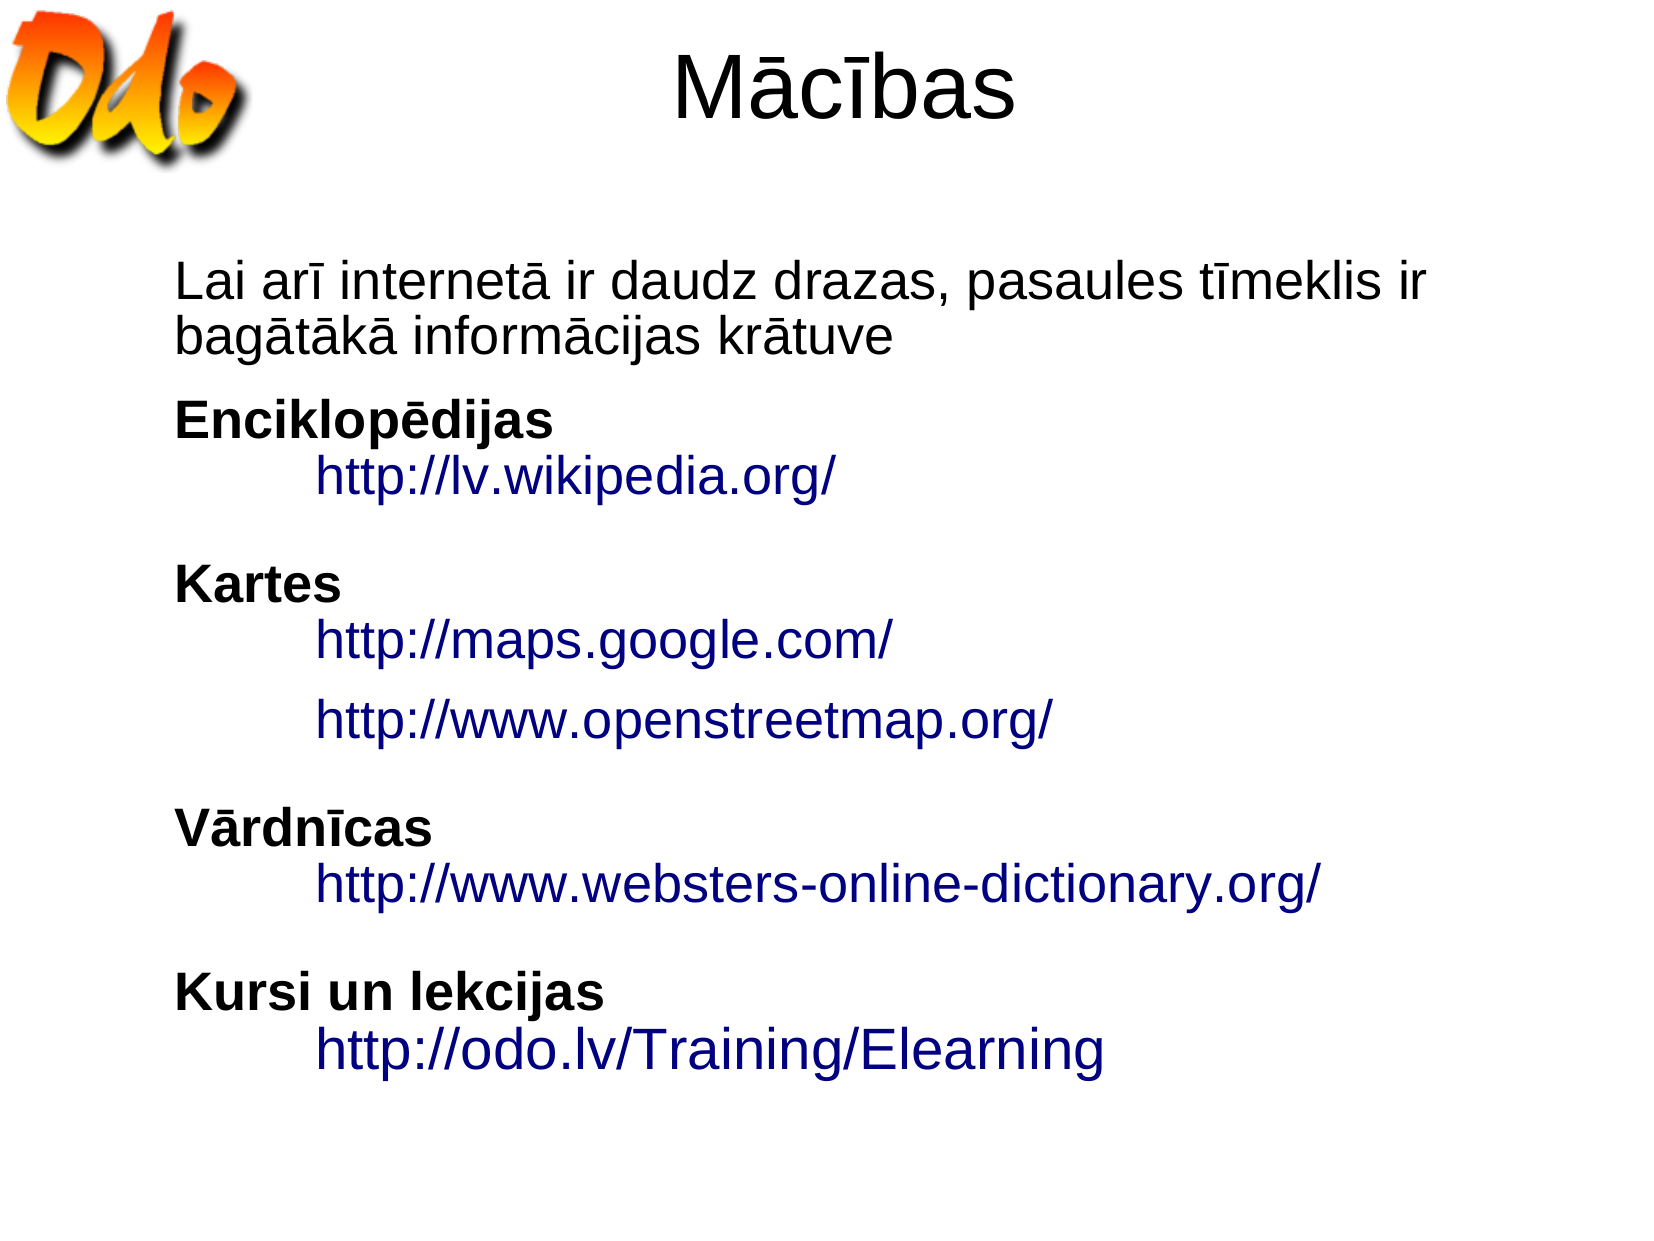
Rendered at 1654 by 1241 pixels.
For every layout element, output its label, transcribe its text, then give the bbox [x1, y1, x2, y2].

title Mācības [70, 39, 1619, 142]
picture [5, 6, 263, 178]
list Lai arī internetā ir daudz drazas, pasaules tīmeklis ir bagātākā informācijas krātuve Enciklopēdijas http://lv.wikipedia.org/ Kartes http://maps.google.com/ http://www.openstreetmap.org/ Vārdnīcas http://www.websters-online-dictionary.org/ Kursi un lekcijas http://odo.lv/Training/Elearning [118, 251, 1605, 1123]
